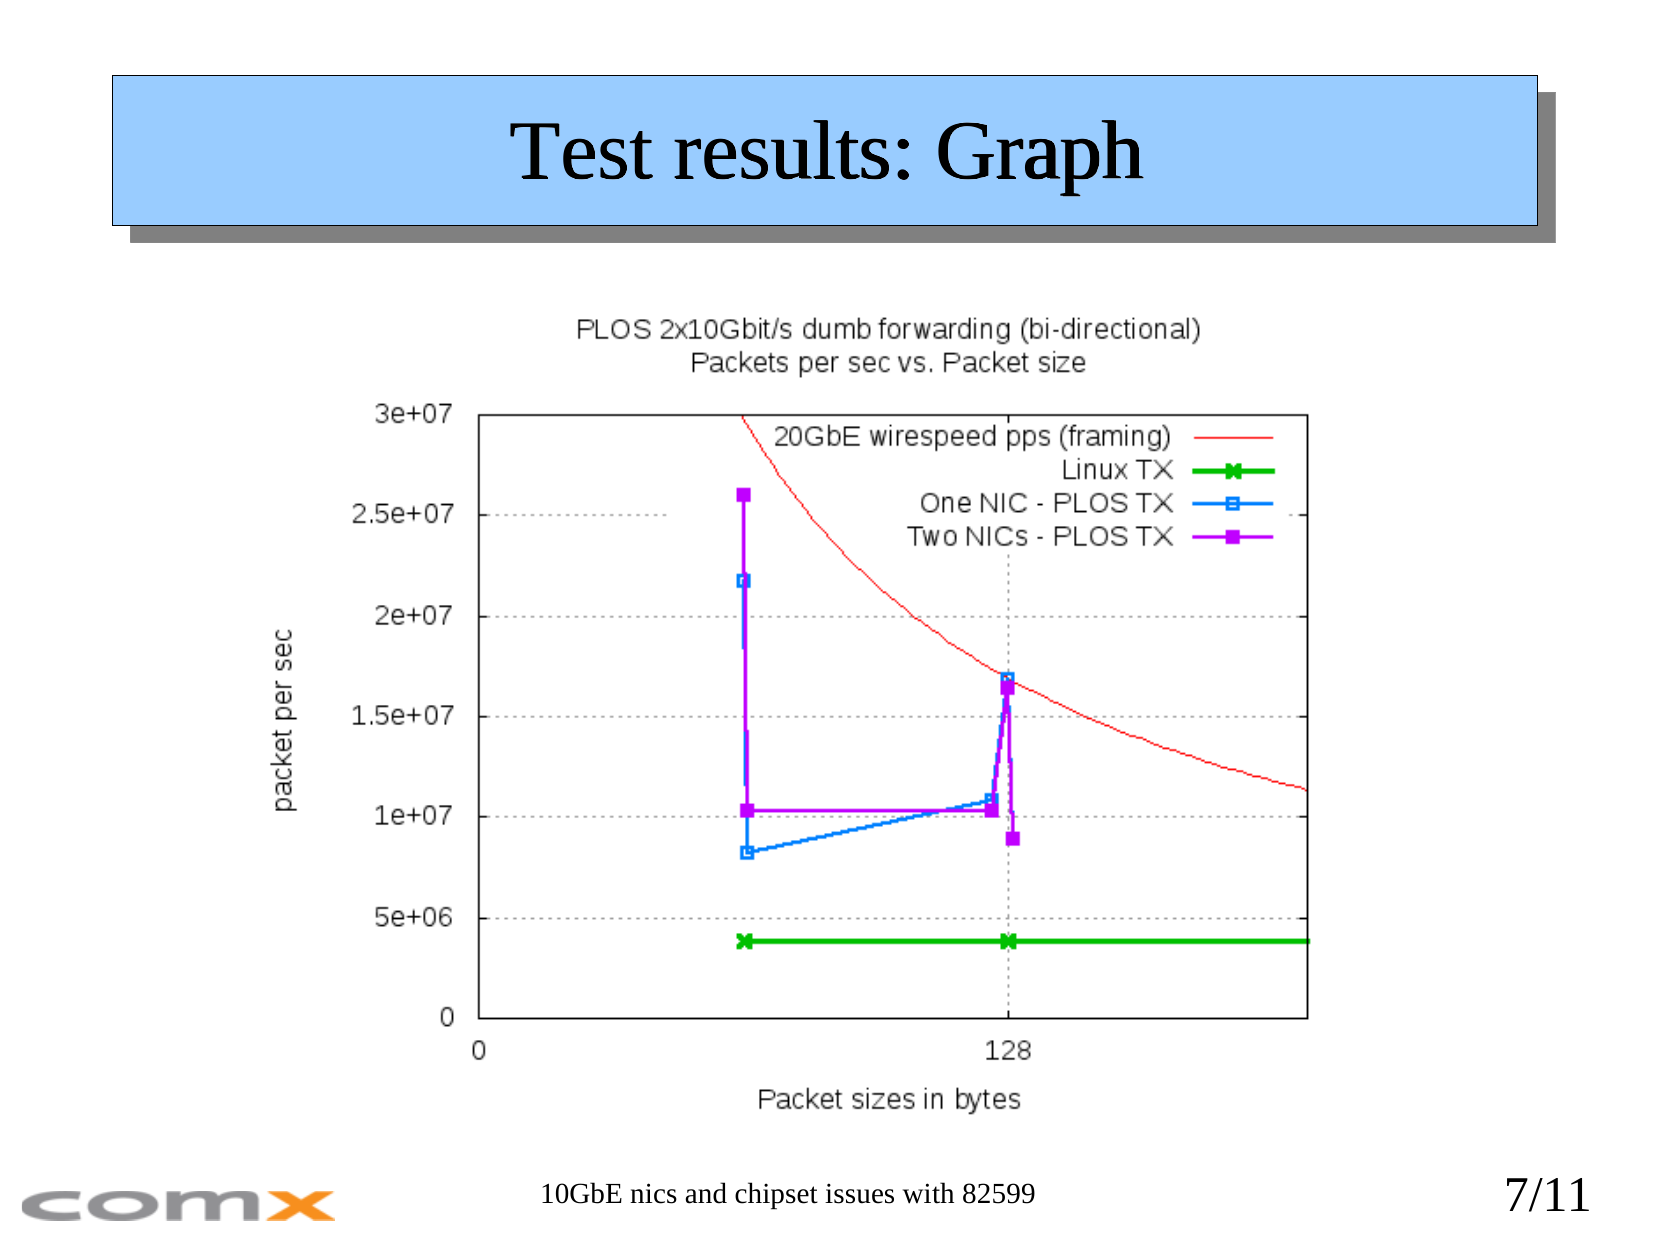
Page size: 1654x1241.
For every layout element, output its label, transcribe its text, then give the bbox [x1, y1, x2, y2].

picture [225, 283, 1351, 1126]
picture [21, 1191, 335, 1221]
title Test results: Graph [116, 75, 1538, 226]
